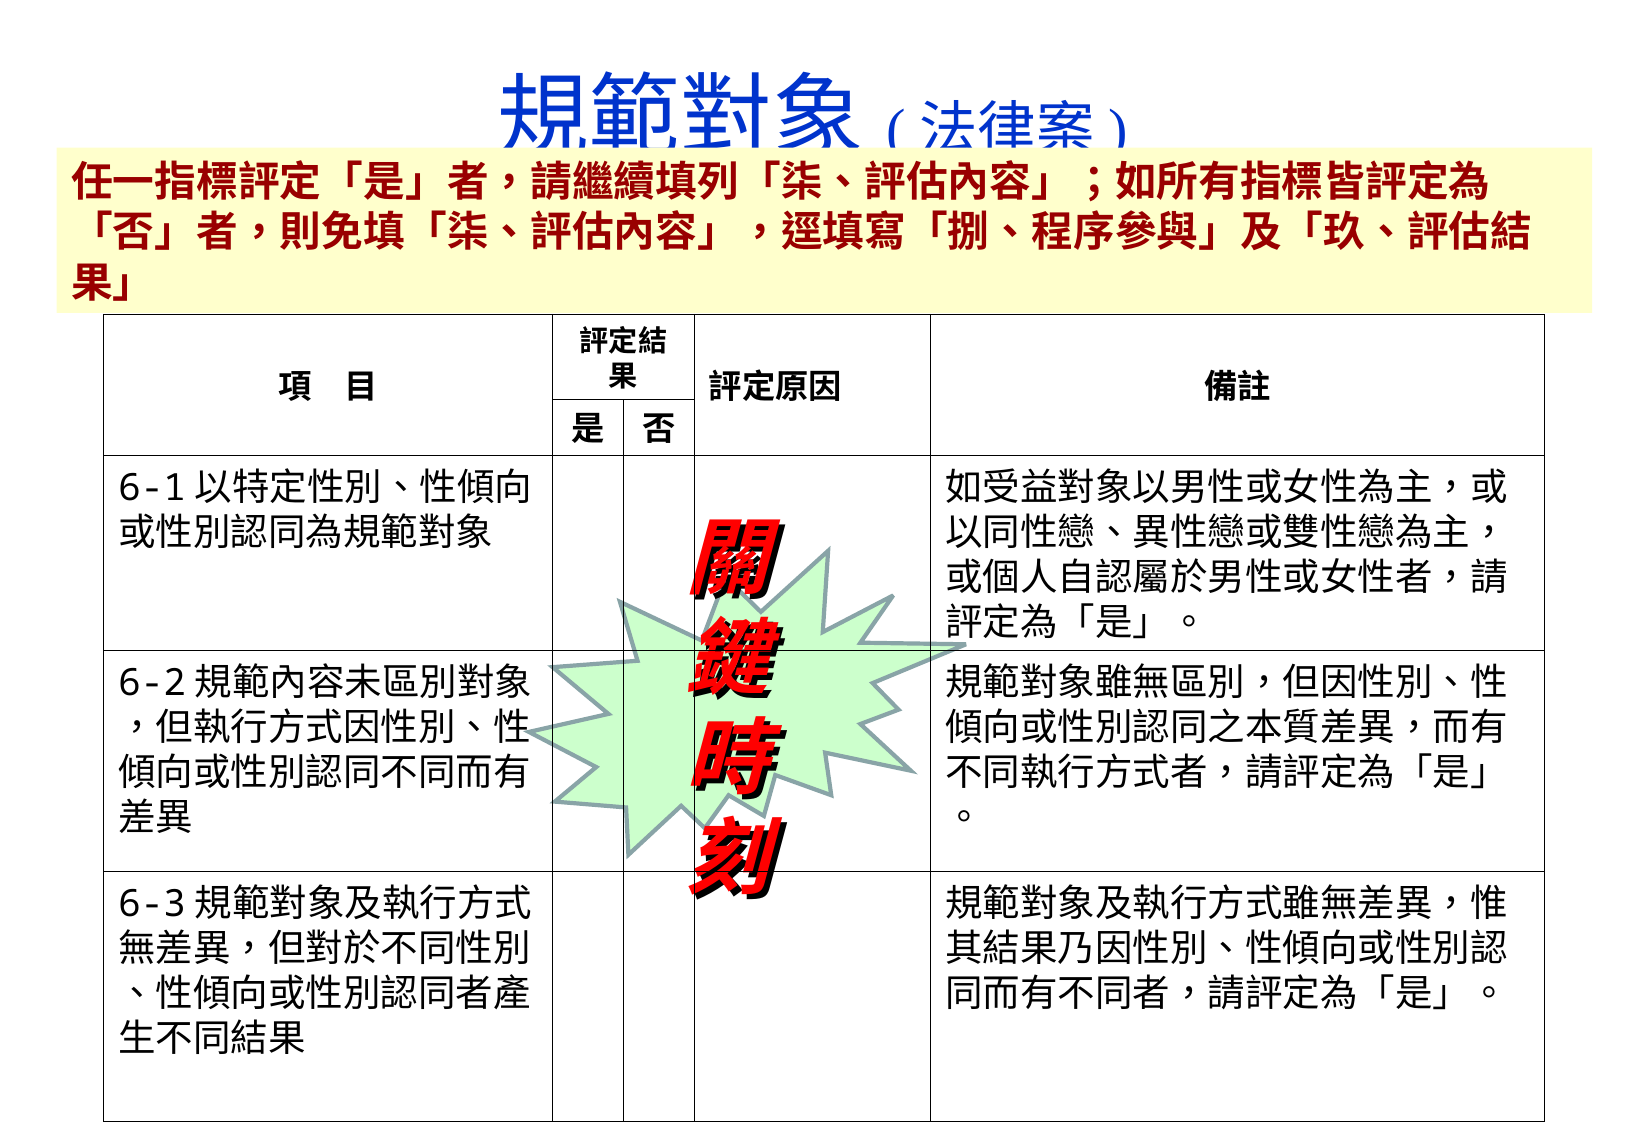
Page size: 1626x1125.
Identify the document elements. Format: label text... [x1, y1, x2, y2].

table_cell [695, 456, 930, 650]
table_cell [624, 456, 694, 650]
table_cell 6-3規範對象及執行方式無差異，但對於不同性別、性傾向或性別認同者產生不同結果 [104, 872, 552, 1121]
table_cell 否 [624, 400, 694, 455]
table_header 評定結果 [553, 315, 694, 399]
table_cell 是 [553, 400, 623, 455]
table_cell [624, 651, 694, 871]
table_cell [553, 872, 623, 1121]
table_cell 規範對象雖無區別，但因性別、性傾向或性別認同之本質差異，而有不同執行方式者，請評定為「是」。 [931, 651, 1544, 871]
table_cell 6-1以特定性別、性傾向或性別認同為規範對象 [104, 456, 552, 650]
table_header 評定原因 [695, 315, 930, 455]
table_cell [553, 456, 623, 650]
table_cell [624, 872, 694, 1121]
text_box 任一指標評定「是」者，請繼續填列「柒、評估內容」；如所有指標皆評定為「否」者，則免填「柒、評估內容」，逕填寫「捌、程序參與」及「玖、評估結果」 [56, 147, 1593, 313]
title 規範對象(法律案) [121, 37, 1504, 147]
table_cell [695, 651, 930, 871]
table_header 備註 [931, 315, 1544, 455]
table_header 項 目 [104, 315, 552, 455]
table_cell 6-2規範內容未區別對象，但執行方式因性別、性傾向或性別認同不同而有差異 [104, 651, 552, 871]
table_cell 規範對象及執行方式雖無差異，惟其結果乃因性別、性傾向或性別認同而有不同者，請評定為「是」。 [931, 872, 1544, 1121]
table_cell [695, 872, 930, 1121]
table_cell 如受益對象以男性或女性為主，或以同性戀、異性戀或雙性戀為主，或個人自認屬於男性或女性者，請評定為「是」。 [931, 456, 1544, 650]
table_cell [553, 651, 623, 871]
